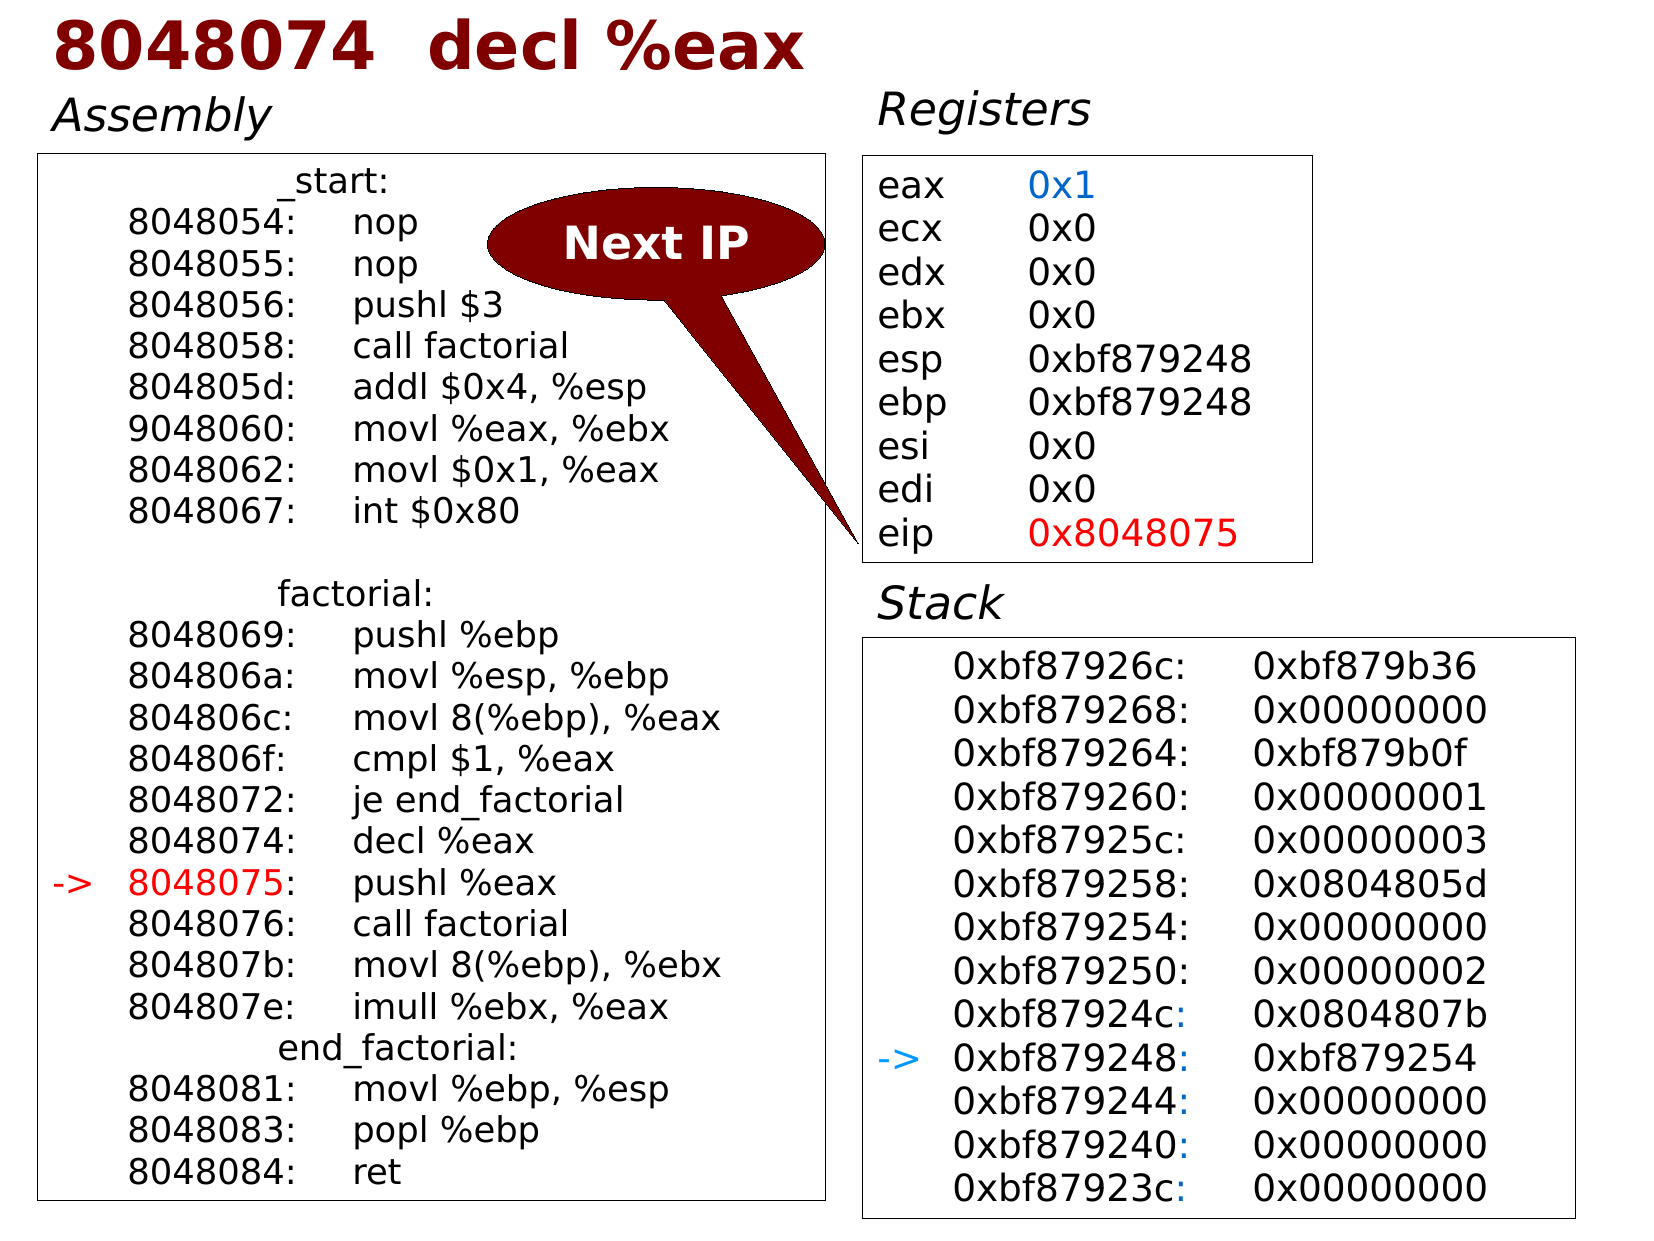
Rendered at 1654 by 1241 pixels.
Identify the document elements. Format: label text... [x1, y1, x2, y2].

text_box Next IP [487, 187, 859, 544]
text_box Assembly [37, 81, 301, 151]
text_box eax 0x1 ecx 0x0 edx 0x0 ebx 0x0 esp 0xbf879248 ebp 0xbf879248 esi 0x0 edi 0x0 eip 0x8048075 [862, 155, 1313, 563]
text_box Registers [862, 75, 1126, 144]
text_box Stack [862, 569, 1051, 638]
text_box 0xbf87926c: 0xbf879b36 0xbf879268: 0x00000000 0xbf879264: 0xbf879b0f 0xbf879260: 0x00000001 0xbf87925c: 0x00000003 0xbf879258: 0x0804805d 0xbf879254: 0x00000000 0xbf879250: 0x00000002 0xbf87924c: 0x0804807b -> 0xbf879248: 0xbf879254 0xbf879244: 0x00000000 0xbf879240: 0x00000000 0xbf87923c: 0x00000000 [862, 637, 1576, 1219]
text_box _start: 8048054: nop 8048055: nop 8048056: pushl $3 8048058: call factorial 804805d: addl $0x4, %esp 9048060: movl %eax, %ebx 8048062: movl $0x1, %eax 8048067: int $0x80 factorial: 8048069: pushl %ebp 804806a: movl %esp, %ebp 804806c: movl 8(%ebp), %eax 804806f: cmpl $1, %eax 8048072: je end_factorial 8048074: decl %eax -> 8048075: pushl %eax 8048076: call factorial 804807b: movl 8(%ebp), %ebx 804807e: imull %ebx, %eax end_factorial: 8048081: movl %ebp, %esp 8048083: popl %ebp 8048084: ret [37, 153, 826, 1201]
text_box 8048074 decl %eax [37, 0, 1388, 93]
